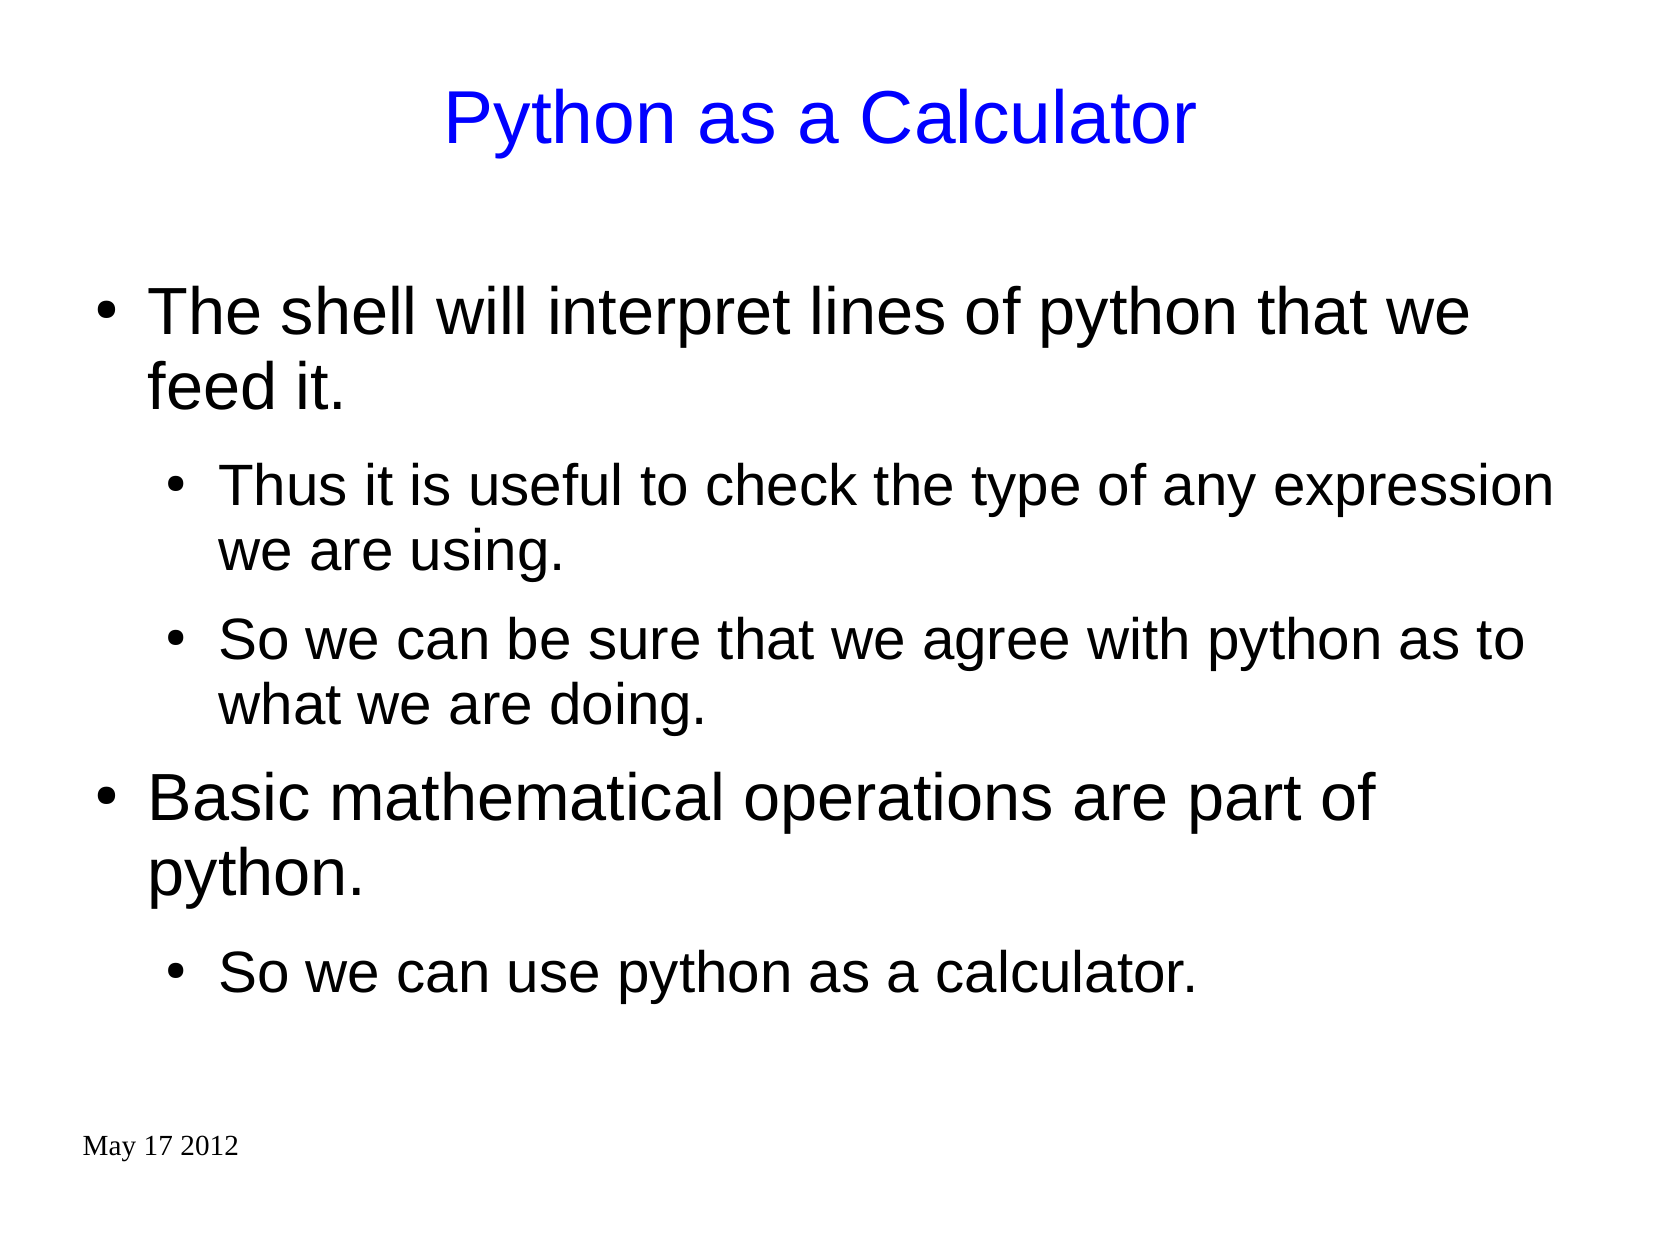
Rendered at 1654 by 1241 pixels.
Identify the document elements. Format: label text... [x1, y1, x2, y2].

list The shell will interpret lines of python that we feed it. Thus it is useful to check the type of any expression we are using. So we can be sure that we agree with python as to what we are doing. Basic mathematical operations are part of python. So we can use python as a calculator. [76, 274, 1565, 1093]
title Python as a Calculator [76, 58, 1565, 178]
